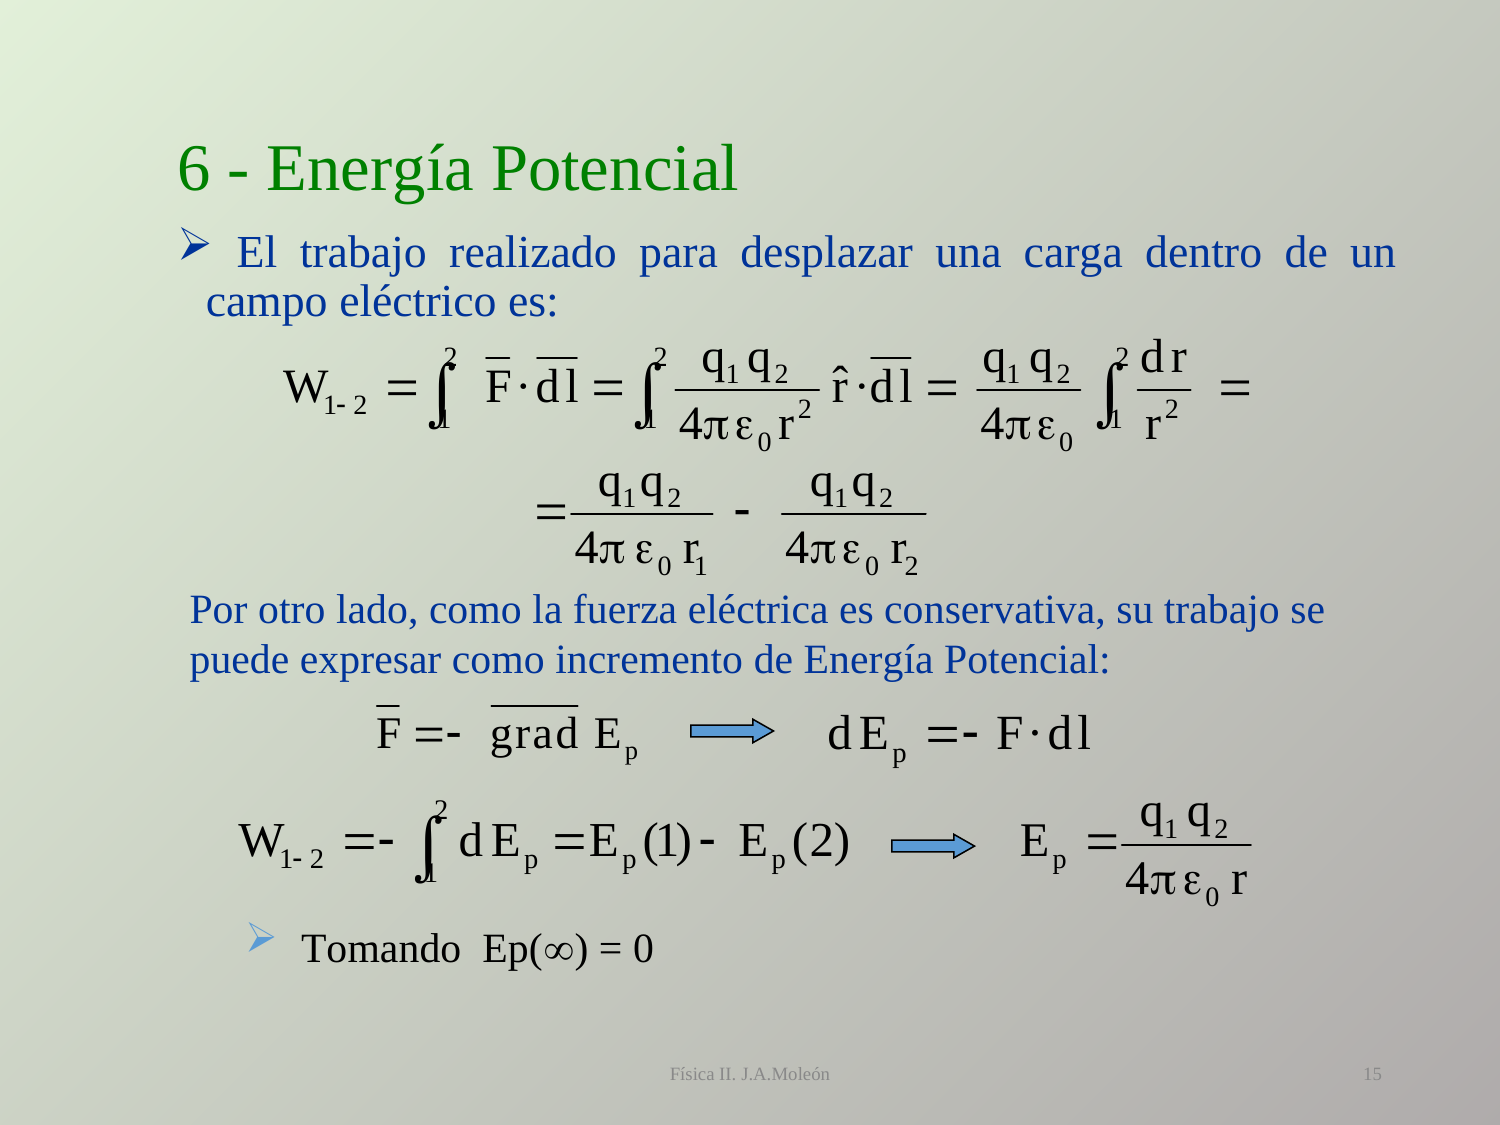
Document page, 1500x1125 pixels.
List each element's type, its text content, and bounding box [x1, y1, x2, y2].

text_box Física II. J.A.Moleón [496, 1042, 1004, 1103]
text_box Por otro lado, como la fuerza eléctrica es conservativa, su trabajo se puede expresar como incremento de Energía Potencial: [174, 574, 1426, 690]
title 6 - Energía Potencial [162, 99, 1201, 220]
text_box [891, 834, 975, 858]
text_box <número> [1059, 1042, 1397, 1103]
list El trabajo realizado para desplazar una carga dentro de un campo eléctrico es: [162, 220, 1413, 896]
chart [1012, 780, 1271, 917]
chart [369, 695, 647, 775]
text_box [690, 719, 774, 743]
chart [969, 326, 1251, 463]
text_box Tomando Ep() = 0 [230, 904, 806, 981]
chart [820, 692, 1105, 779]
chart [275, 326, 958, 587]
chart [230, 786, 860, 901]
